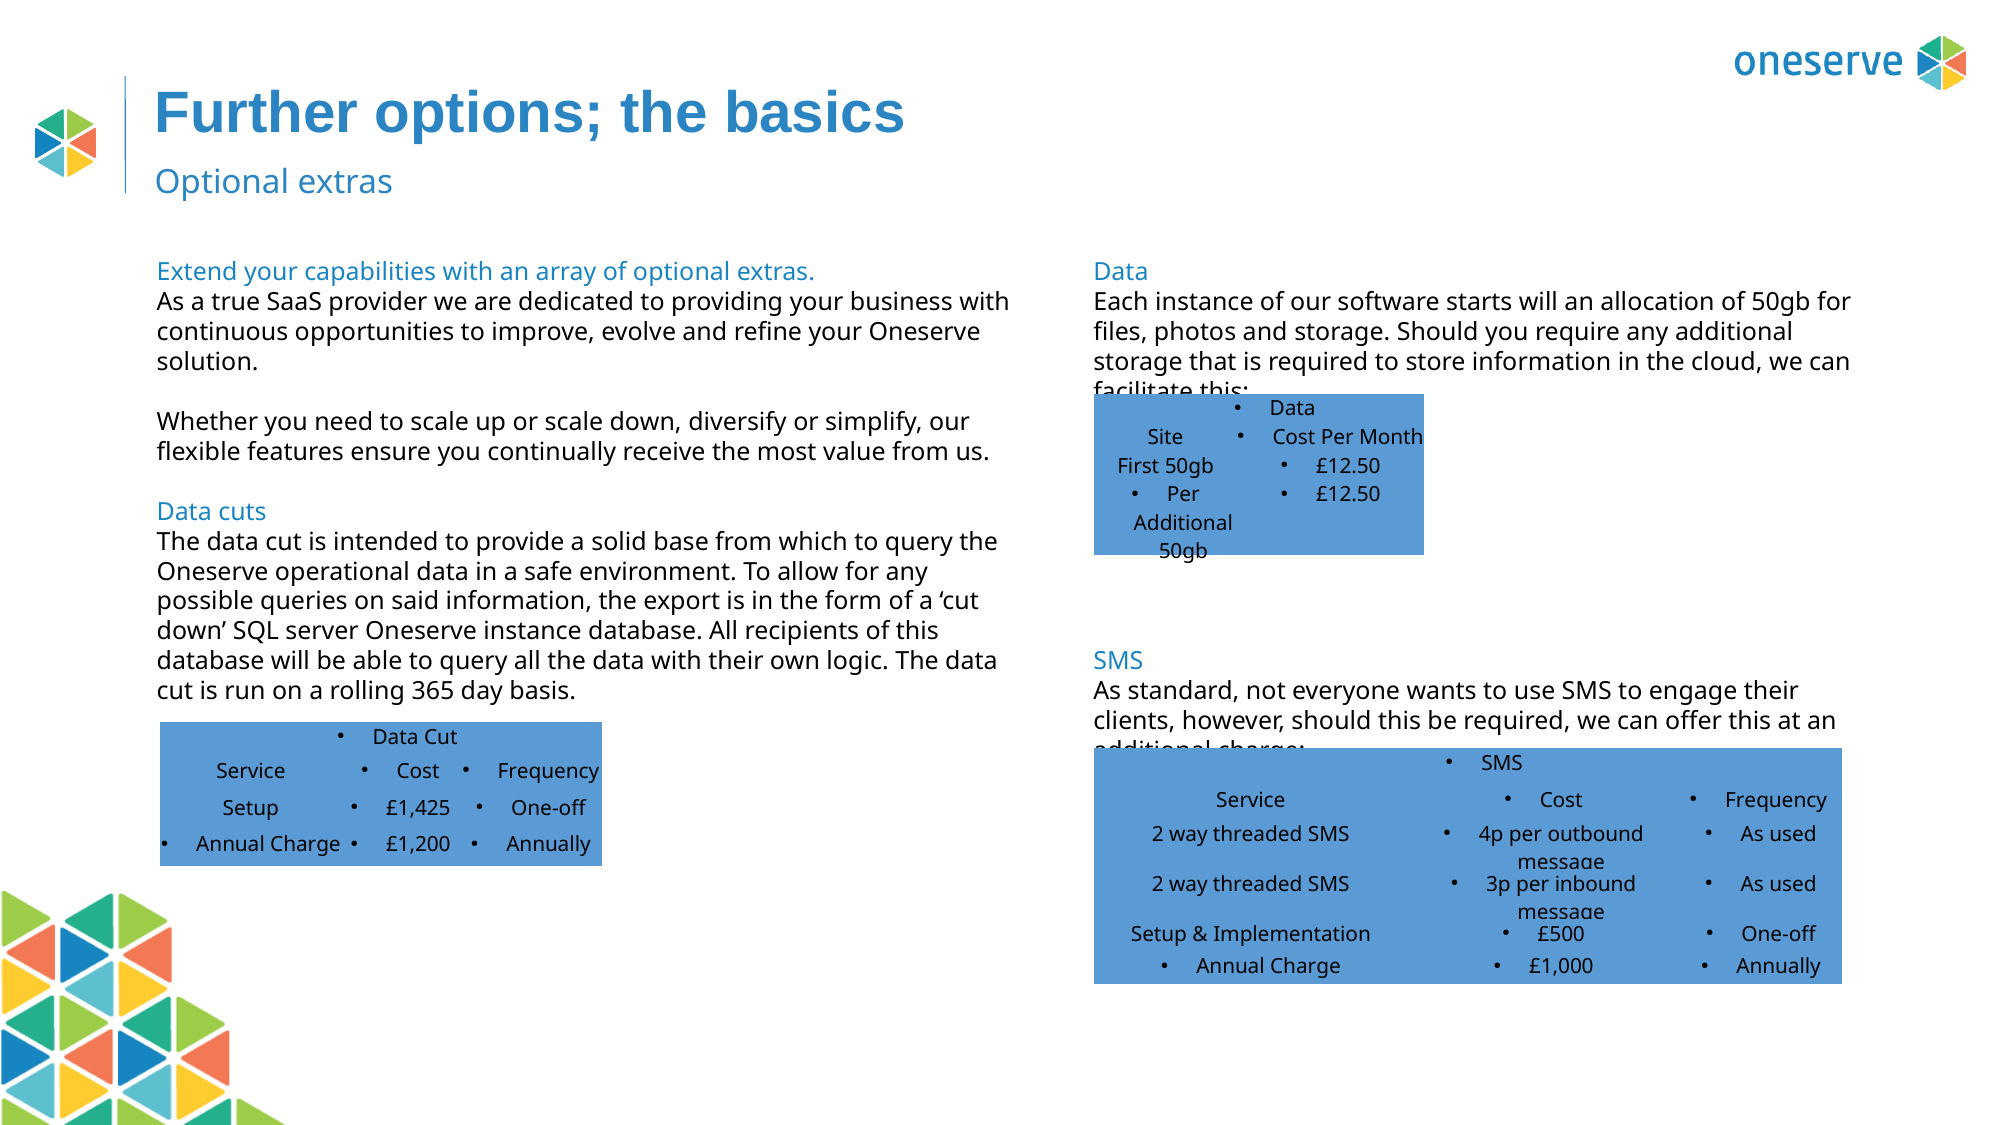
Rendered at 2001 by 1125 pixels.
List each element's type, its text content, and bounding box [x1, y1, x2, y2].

table_cell As used [1679, 819, 1842, 869]
table_cell 2 way threaded SMS [1094, 819, 1408, 869]
table_cell £500 [1408, 919, 1679, 952]
table_cell Frequency [1679, 785, 1842, 819]
text_box Extend your capabilities with an array of optional extras. As a true SaaS provider we are dedicated to providing your business with continuous opportunities to improve, evolve and refine your Oneserve solution. Whether you need to scale up or scale down, diversify or simplify, our flexible features ensure you continually receive the most value from us. Data cuts The data cut is intended to provide a solid base from which to query the Oneserve operational data in a safe environment. To allow for any possible queries on said information, the export is in the form of a ‘cut down’ SQL server Oneserve instance database. All recipients of this database will be able to query all the data with their own logic. The data cut is run on a rolling 365 day basis. [139, 248, 1066, 749]
table_cell As used [1679, 869, 1842, 919]
table_cell Cost [1408, 785, 1679, 819]
picture [35, 109, 96, 177]
table_cell Setup & Implementation [1094, 919, 1408, 952]
table_cell One-off [1679, 919, 1842, 952]
text_box Further options; the basics [139, 67, 1066, 152]
table_cell Site [1094, 422, 1237, 451]
table_cell £12.50 [1237, 451, 1424, 480]
table_cell Annual Charge [160, 830, 342, 866]
table_cell Annual Charge [1094, 952, 1408, 984]
table_cell £1,000 [1408, 952, 1679, 984]
table_header Data [1094, 394, 1424, 422]
table_cell 4p per outbound message [1408, 819, 1679, 869]
table_header Data Cut [160, 722, 602, 757]
table_cell Per Additional 50gb [1094, 480, 1237, 555]
table_cell Annually [459, 830, 602, 866]
table_cell 2 way threaded SMS [1094, 869, 1408, 919]
table_cell Setup [160, 793, 342, 830]
table_cell One-off [459, 793, 602, 830]
text_box Optional extras [139, 152, 1150, 209]
table_cell Frequency [459, 757, 602, 793]
table_header SMS [1094, 748, 1842, 785]
table_cell £1,425 [342, 793, 459, 830]
table_cell Service [1094, 785, 1408, 819]
table_cell Cost [342, 757, 459, 793]
table_cell First 50gb [1094, 451, 1237, 480]
table_cell £1,200 [342, 830, 459, 866]
table_cell £12.50 [1237, 480, 1424, 555]
text_box Data Each instance of our software starts will an allocation of 50gb for files, photos and storage. Should you require any additional storage that is required to store information in the cloud, we can facilitate this: SMS As standard, not everyone wants to use SMS to engage their clients, however, should this be required, we can offer this at an additional charge: [1076, 248, 1921, 809]
table_cell Service [160, 757, 342, 793]
table_cell Annually [1679, 952, 1842, 984]
table_cell Cost Per Month [1237, 422, 1424, 451]
table_cell 3p per inbound message [1408, 869, 1679, 919]
